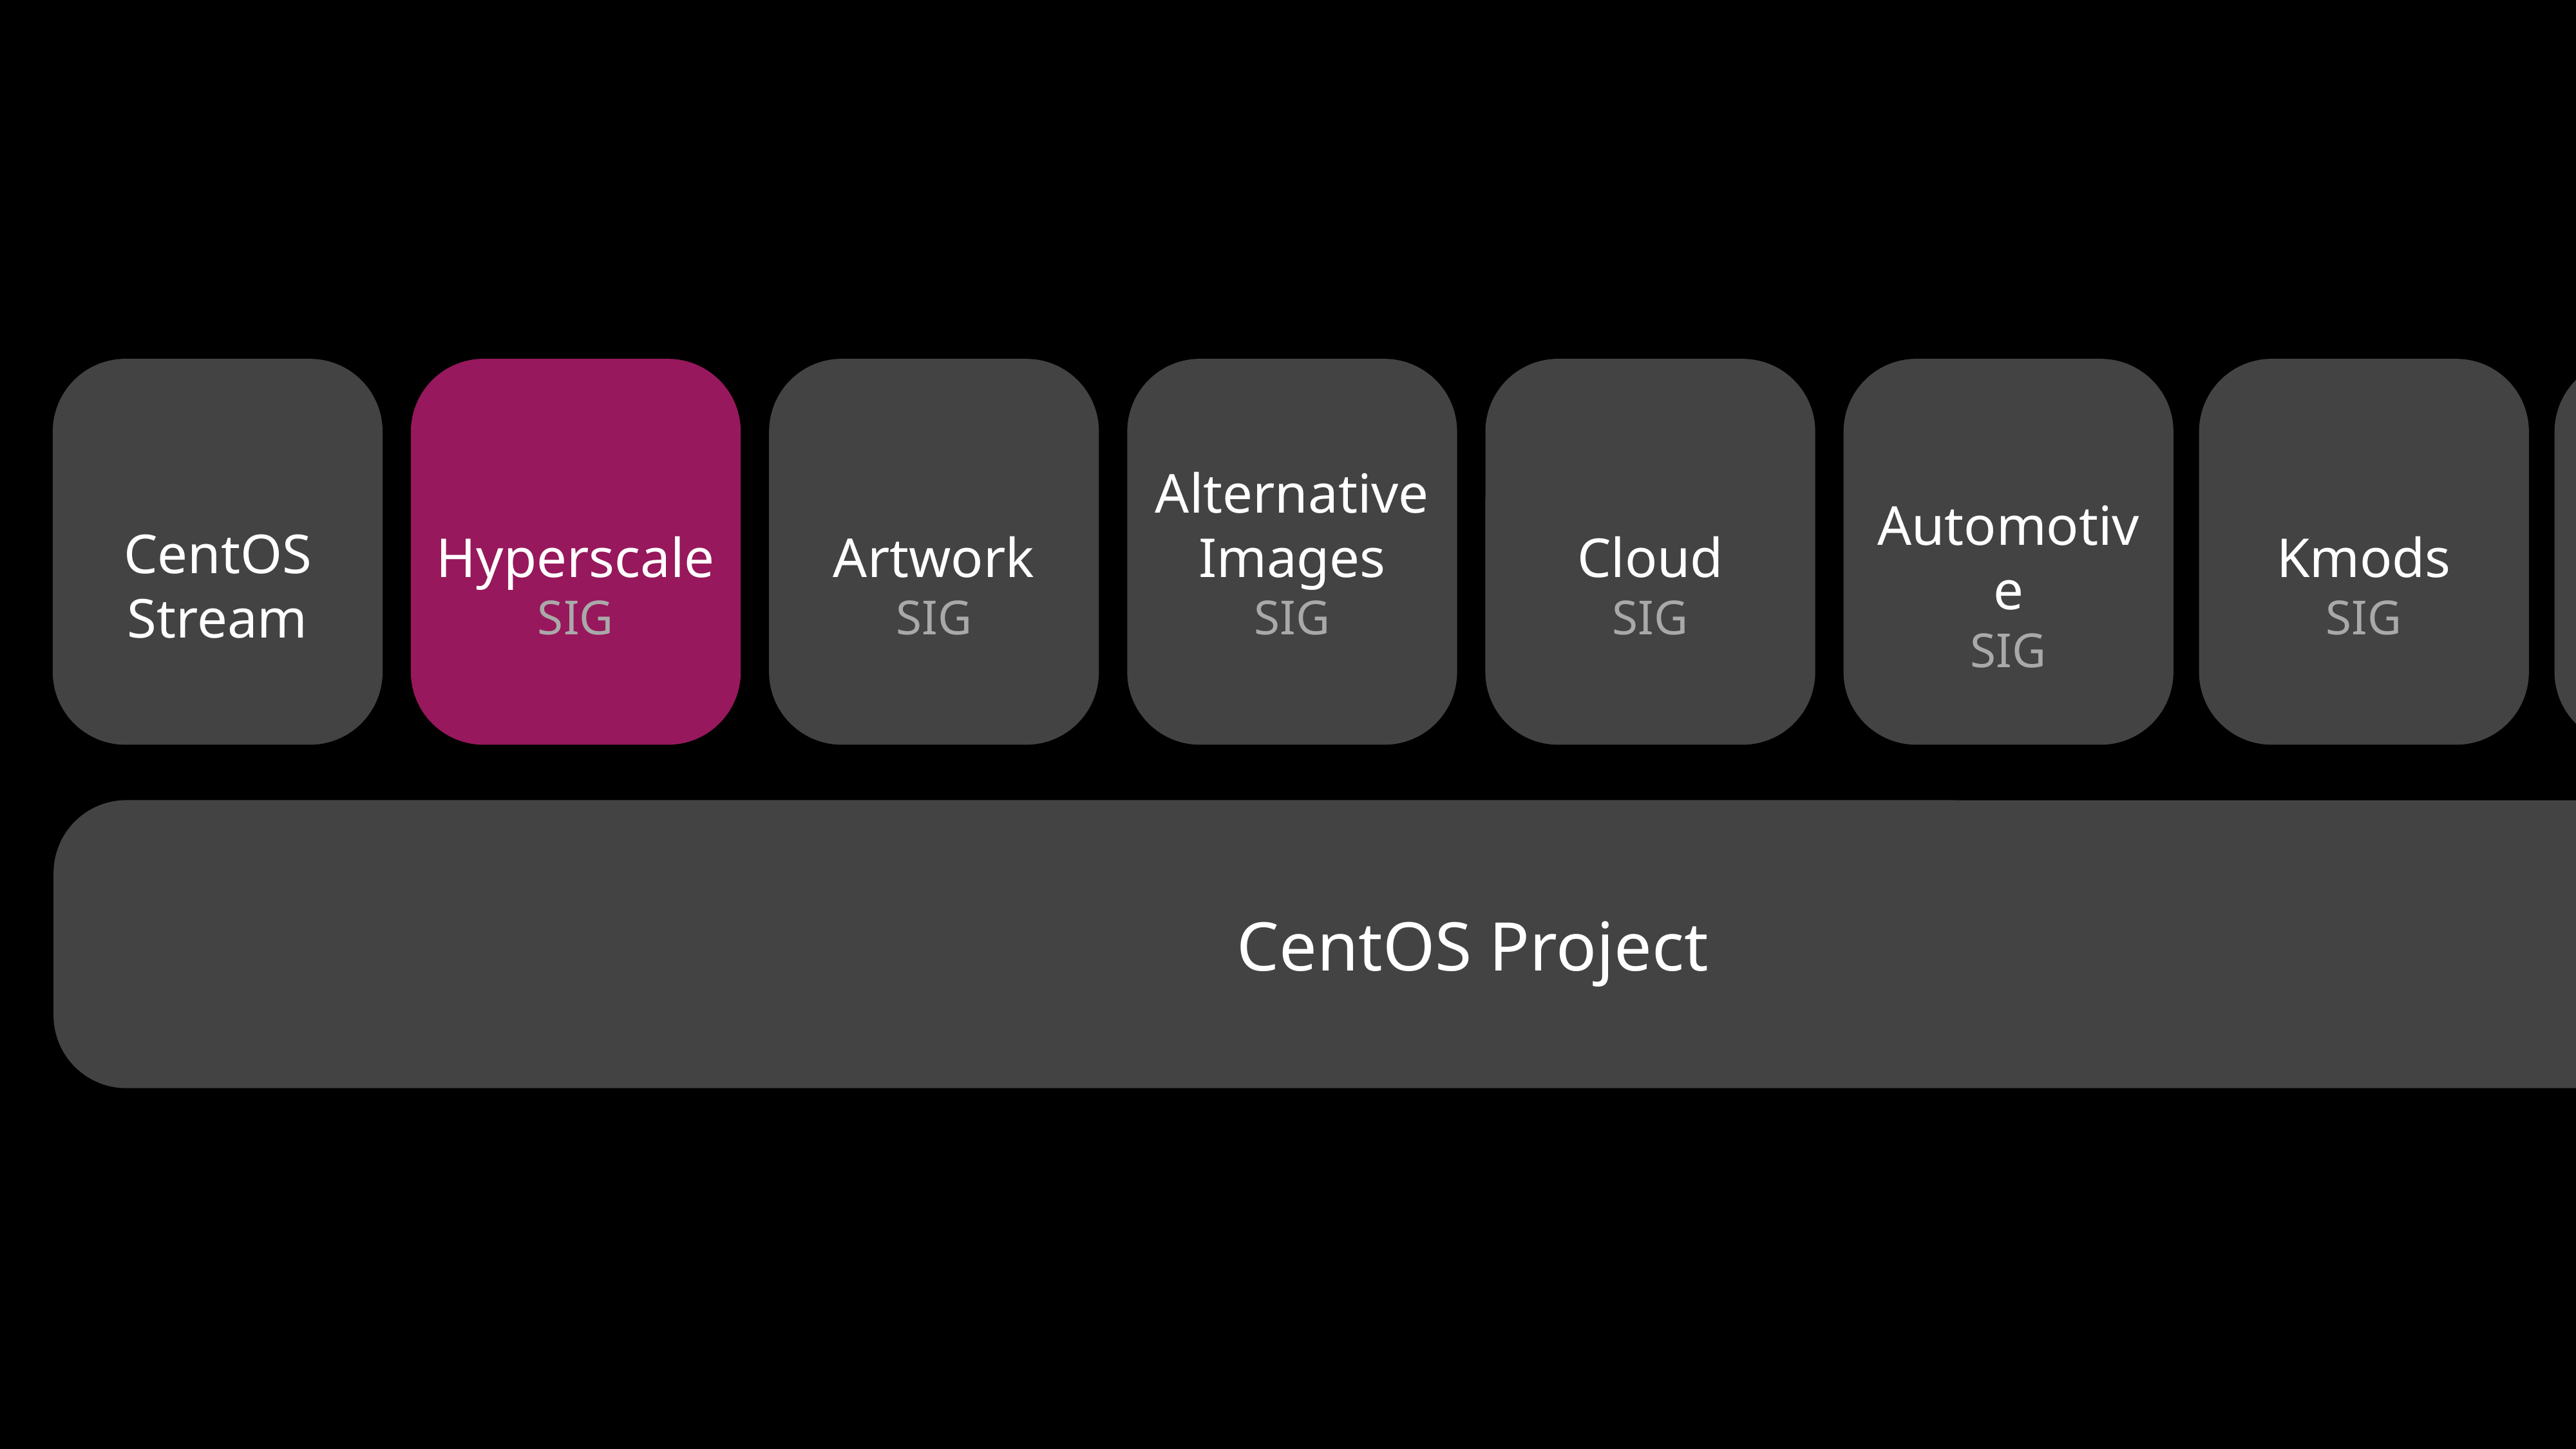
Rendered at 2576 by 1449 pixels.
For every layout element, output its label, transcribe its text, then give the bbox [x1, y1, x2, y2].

text_box Alternative Images SIG [1127, 359, 1457, 745]
text_box Artwork SIG [769, 359, 1099, 745]
text_box CentOS Stream [52, 359, 383, 745]
text_box Cloud SIG [1485, 359, 1815, 745]
text_box CentOS Project [53, 800, 2576, 1088]
text_box [2554, 379, 2576, 724]
text_box Kmods SIG [2199, 359, 2529, 745]
text_box Automotive SIG [1843, 359, 2174, 745]
text_box Hyperscale SIG [410, 359, 741, 745]
